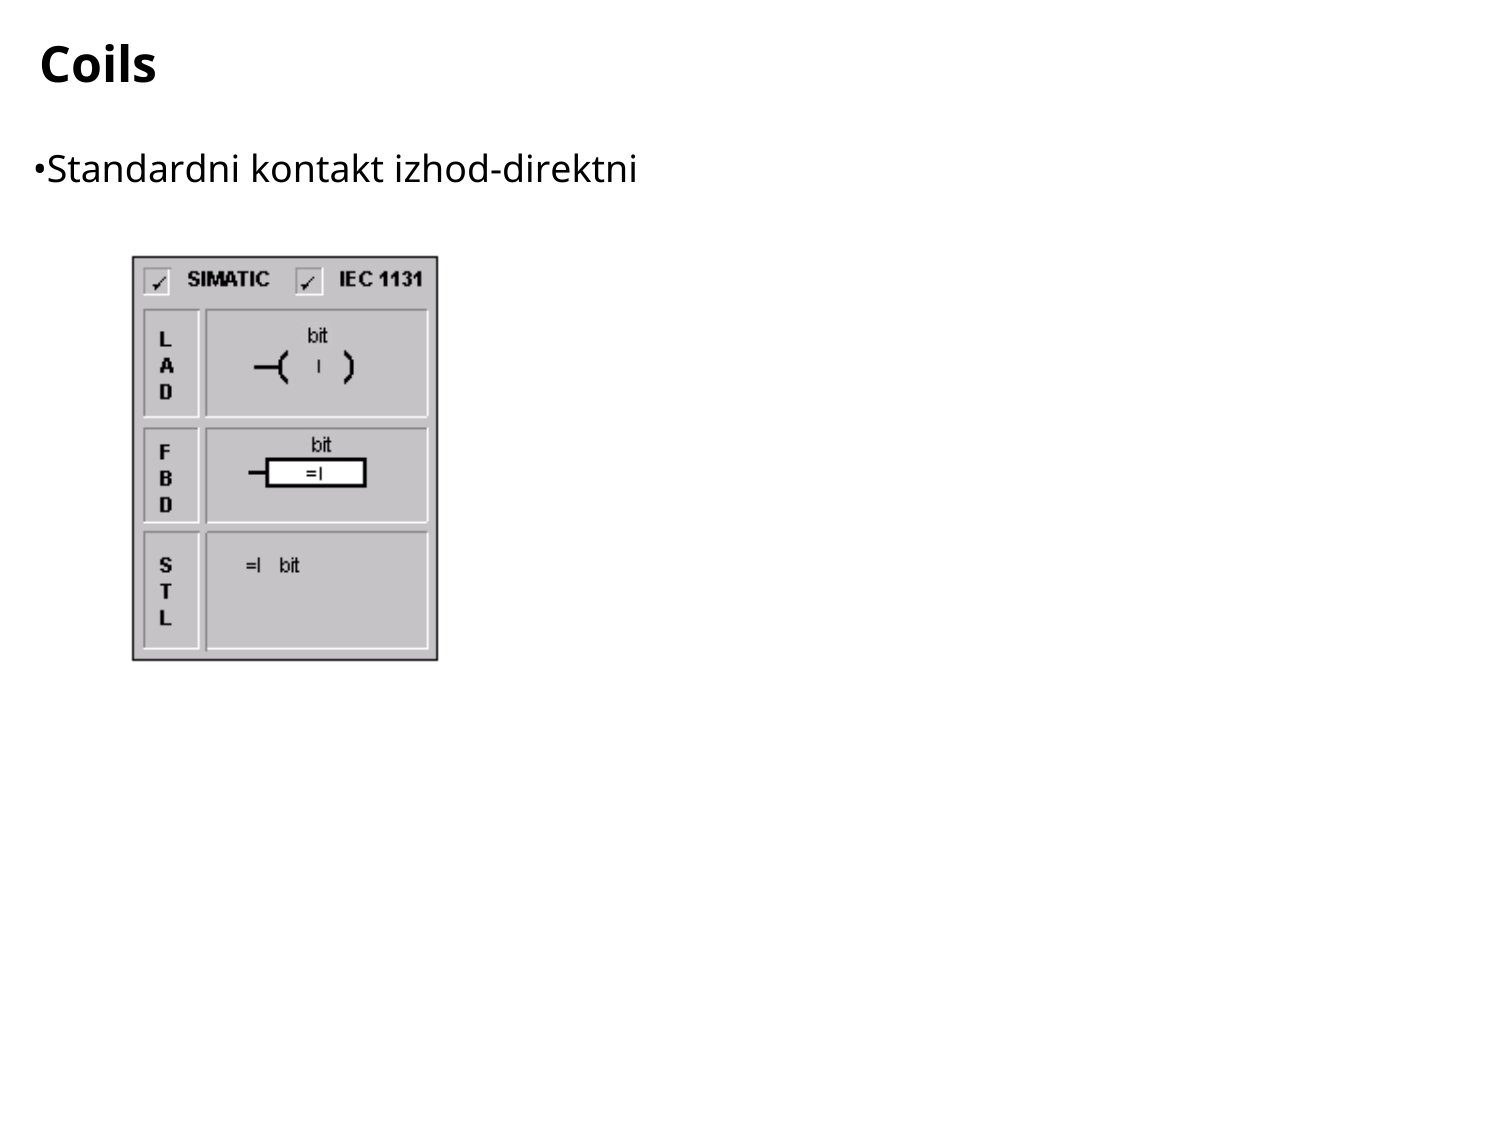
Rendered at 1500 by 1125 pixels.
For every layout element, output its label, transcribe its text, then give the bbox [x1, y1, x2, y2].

picture [125, 249, 446, 667]
text_box Standardni kontakt izhod-direktni [18, 137, 654, 198]
text_box Coils [24, 24, 1353, 101]
